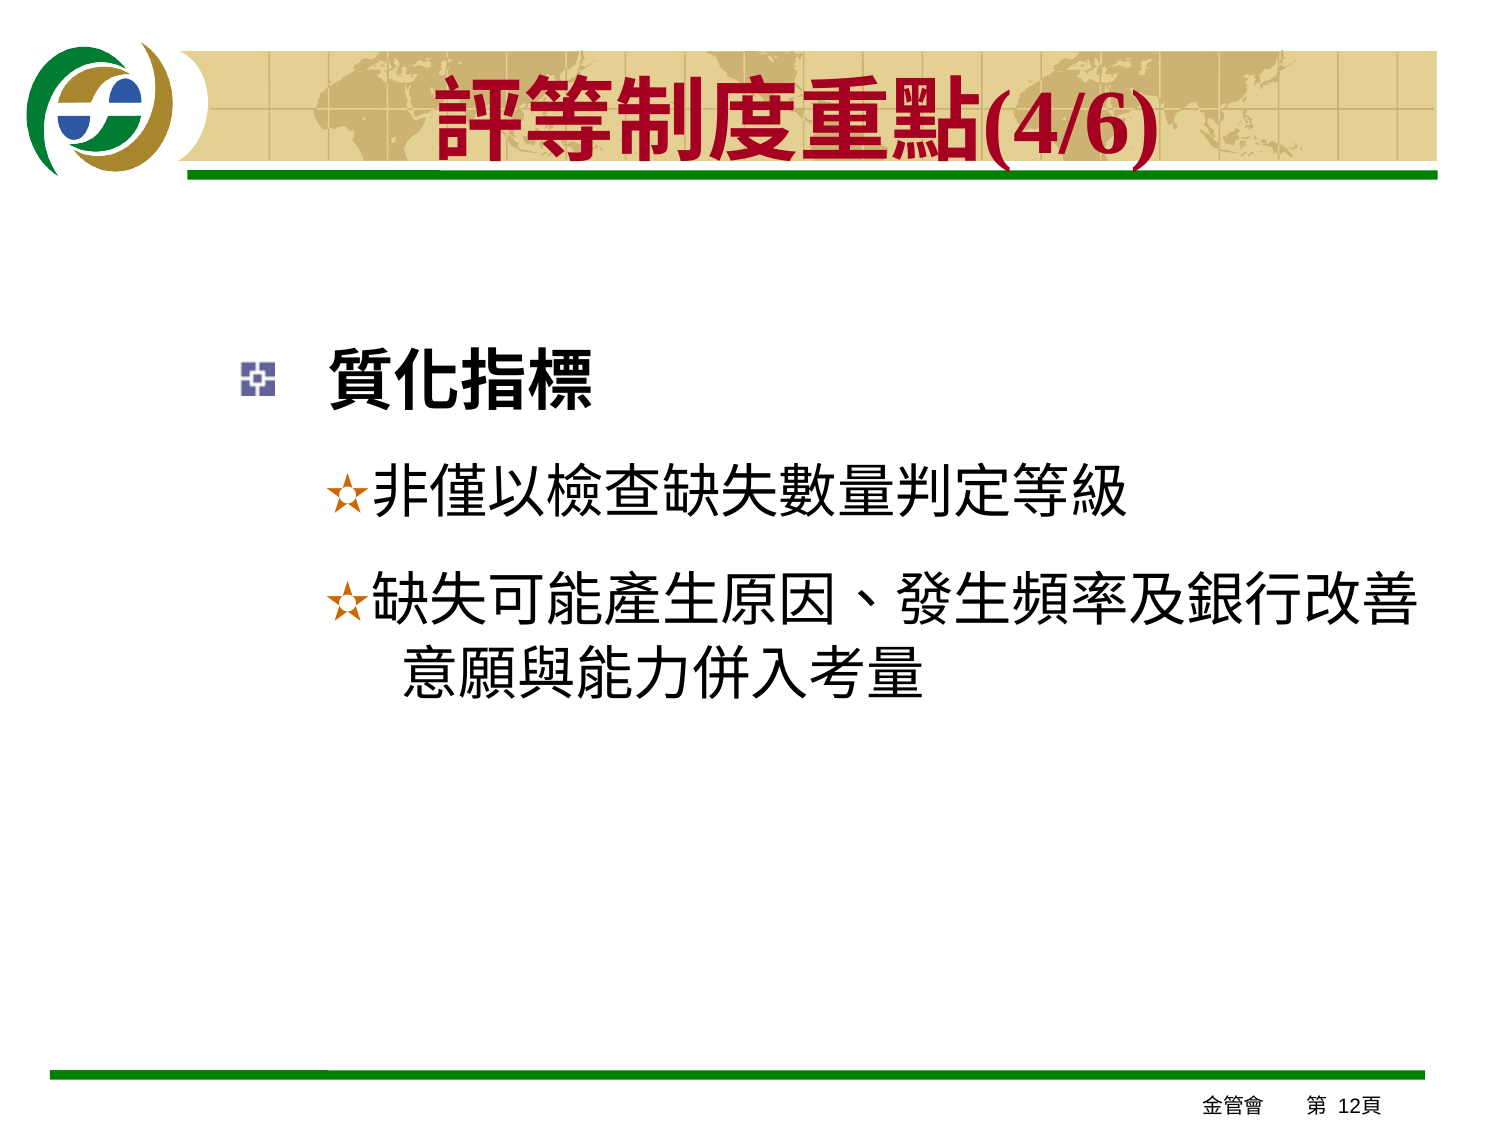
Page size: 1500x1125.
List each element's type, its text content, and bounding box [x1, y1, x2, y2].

picture [24, 37, 175, 178]
list 質化指標 ✫非僅以檢查缺失數量判定等級 ✫缺失可能產生原因、發生頻率及銀行改善意願與能力併入考量 [53, 330, 1455, 1024]
title 評等制度重點(4/6) [159, 48, 1435, 185]
